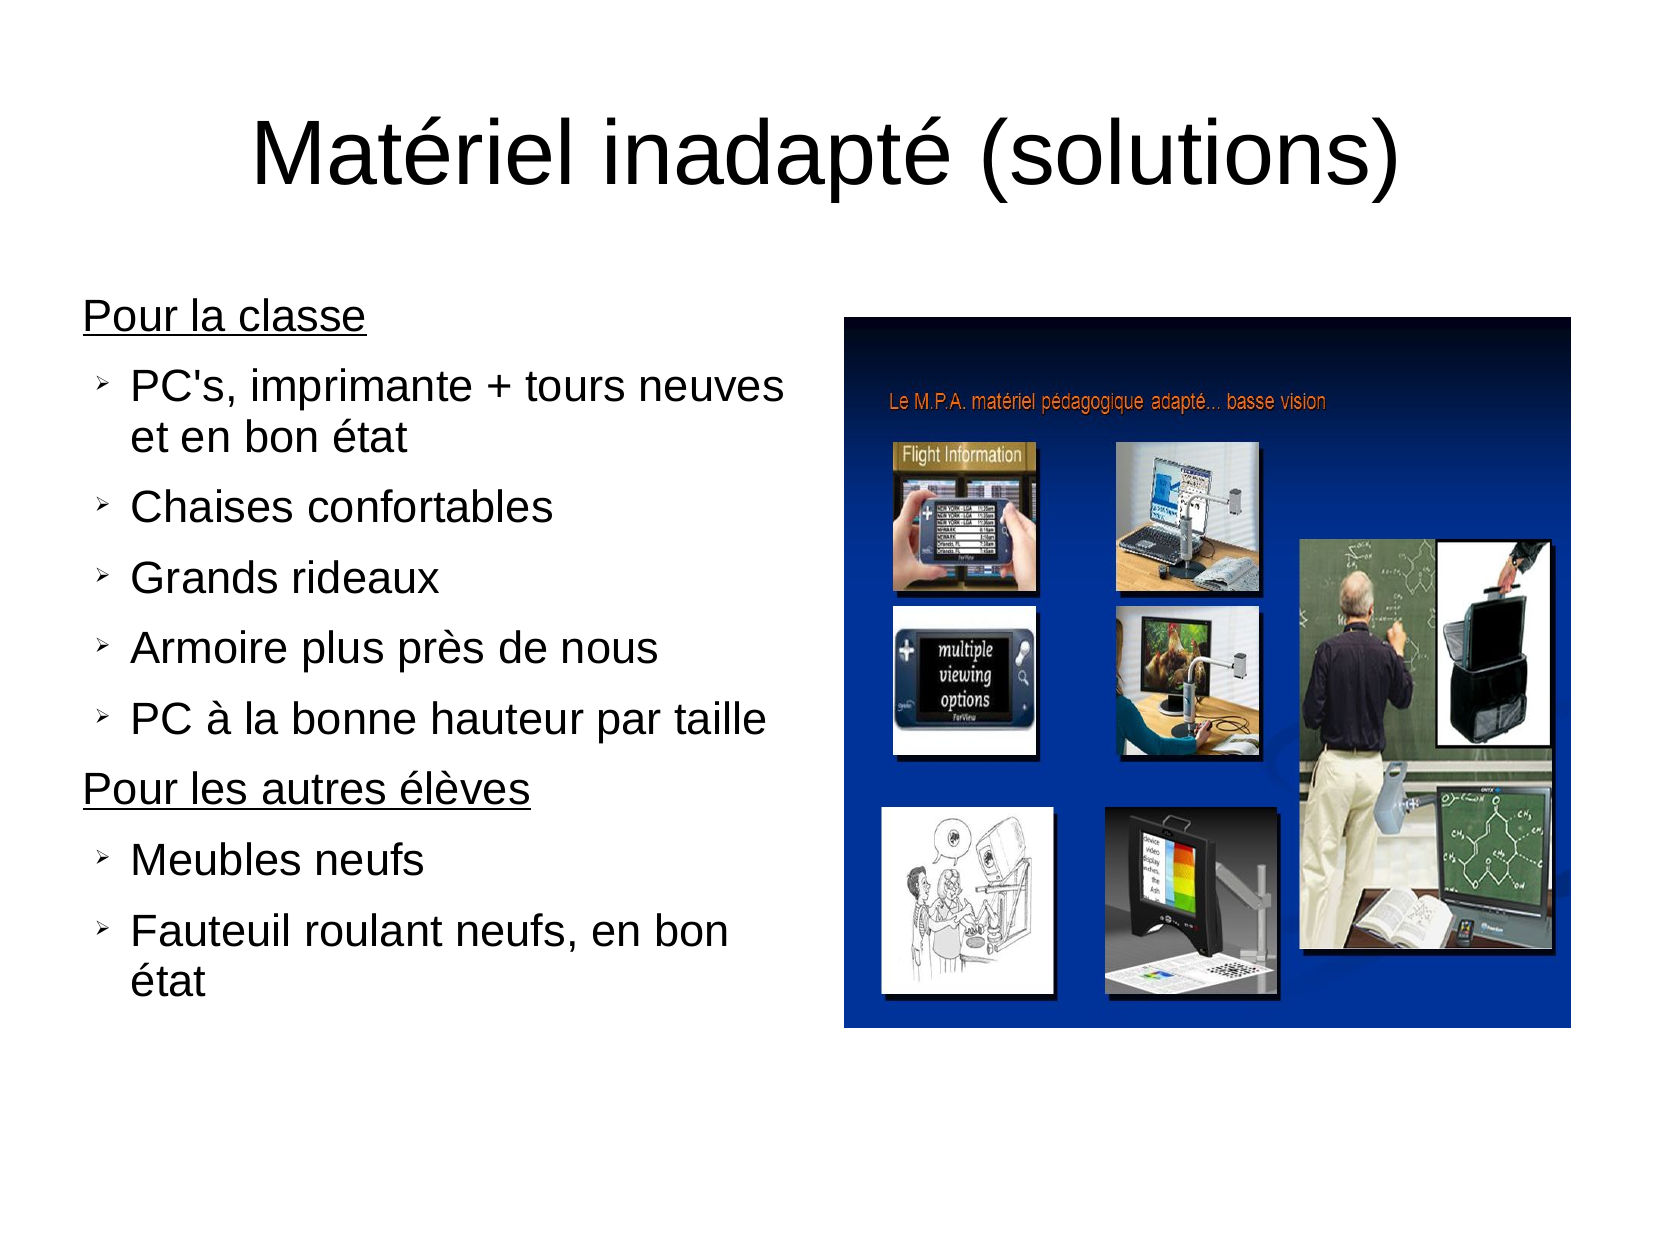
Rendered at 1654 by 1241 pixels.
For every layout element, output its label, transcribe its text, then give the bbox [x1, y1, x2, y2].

picture [844, 317, 1571, 1028]
title Matériel inadapté (solutions) [82, 49, 1571, 257]
list Pour la classe PC's, imprimante + tours neuves et en bon état Chaises confortables Grands rideaux Armoire plus près de nous PC à la bonne hauteur par taille Pour les autres élèves Meubles neufs Fauteuil roulant neufs, en bon état [82, 290, 809, 1010]
